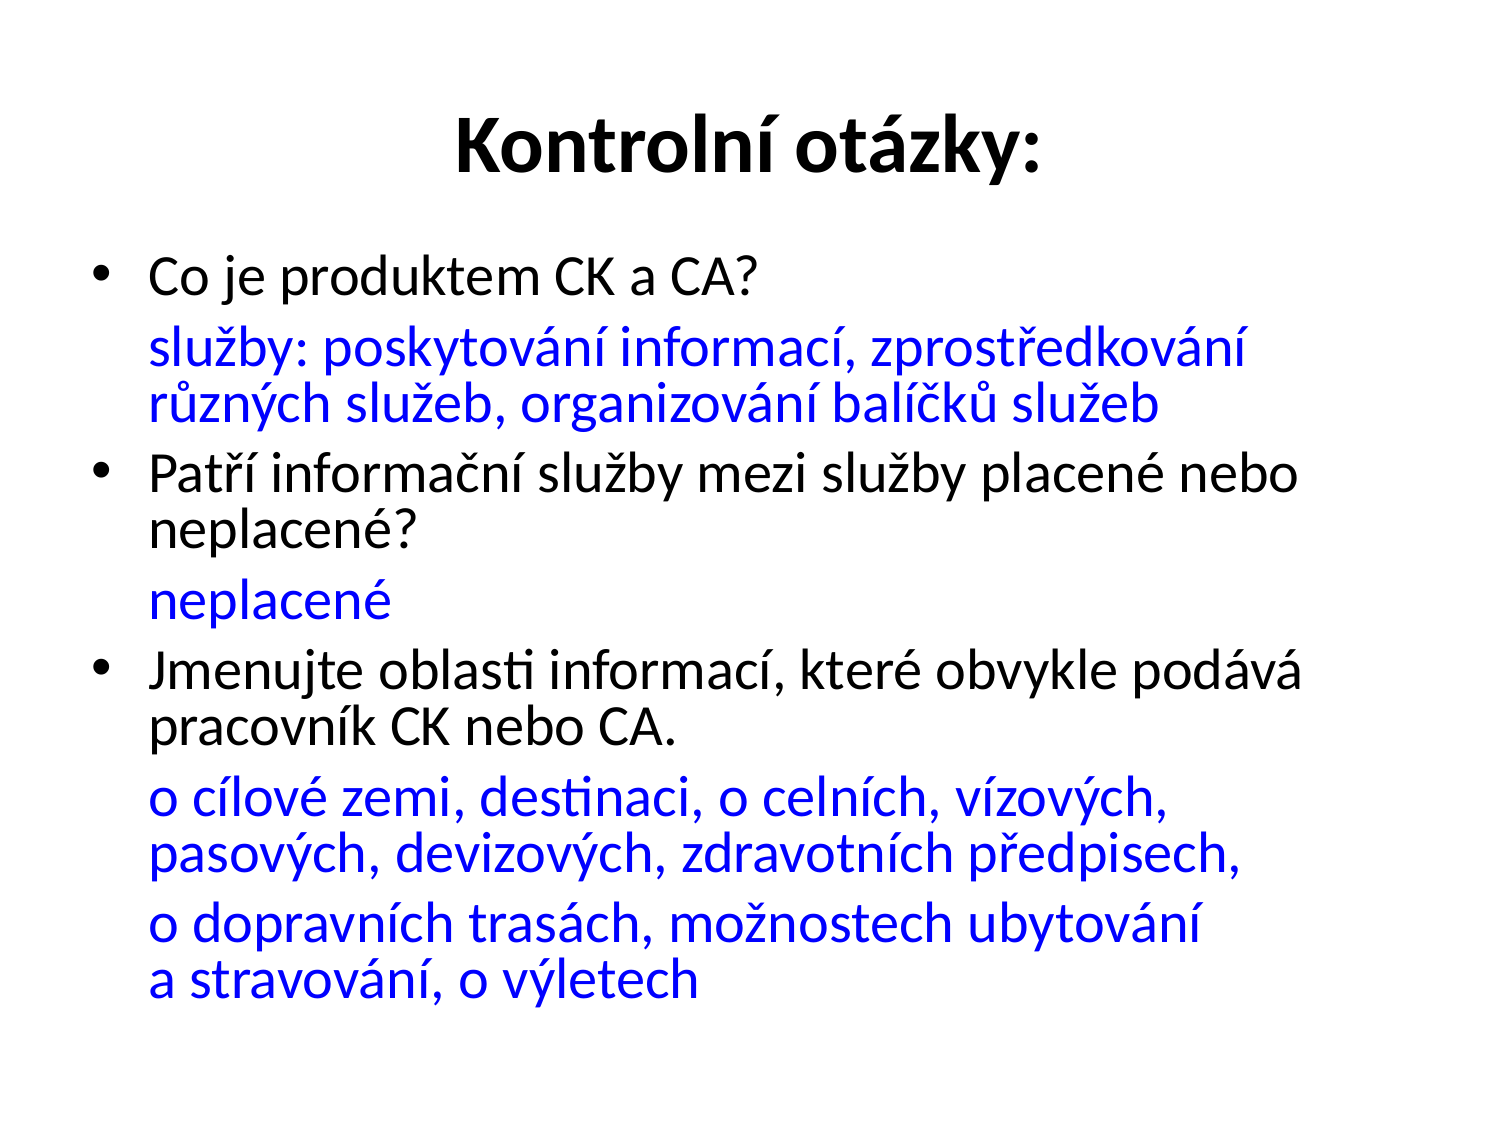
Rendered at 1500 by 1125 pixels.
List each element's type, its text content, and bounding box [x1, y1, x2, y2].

list Co je produktem CK a CA? služby: poskytování informací, zprostředkování různých služeb, organizování balíčků služeb Patří informační služby mezi služby placené nebo neplacené? neplacené Jmenujte oblasti informací, které obvykle podává pracovník CK nebo CA. o cílové zemi, destinaci, o celních, vízových, pasových, devizových, zdravotních předpisech, o dopravních trasách, možnostech ubytování a stravování, o výletech [76, 243, 1427, 1125]
title Kontrolní otázky: [75, 45, 1426, 233]
